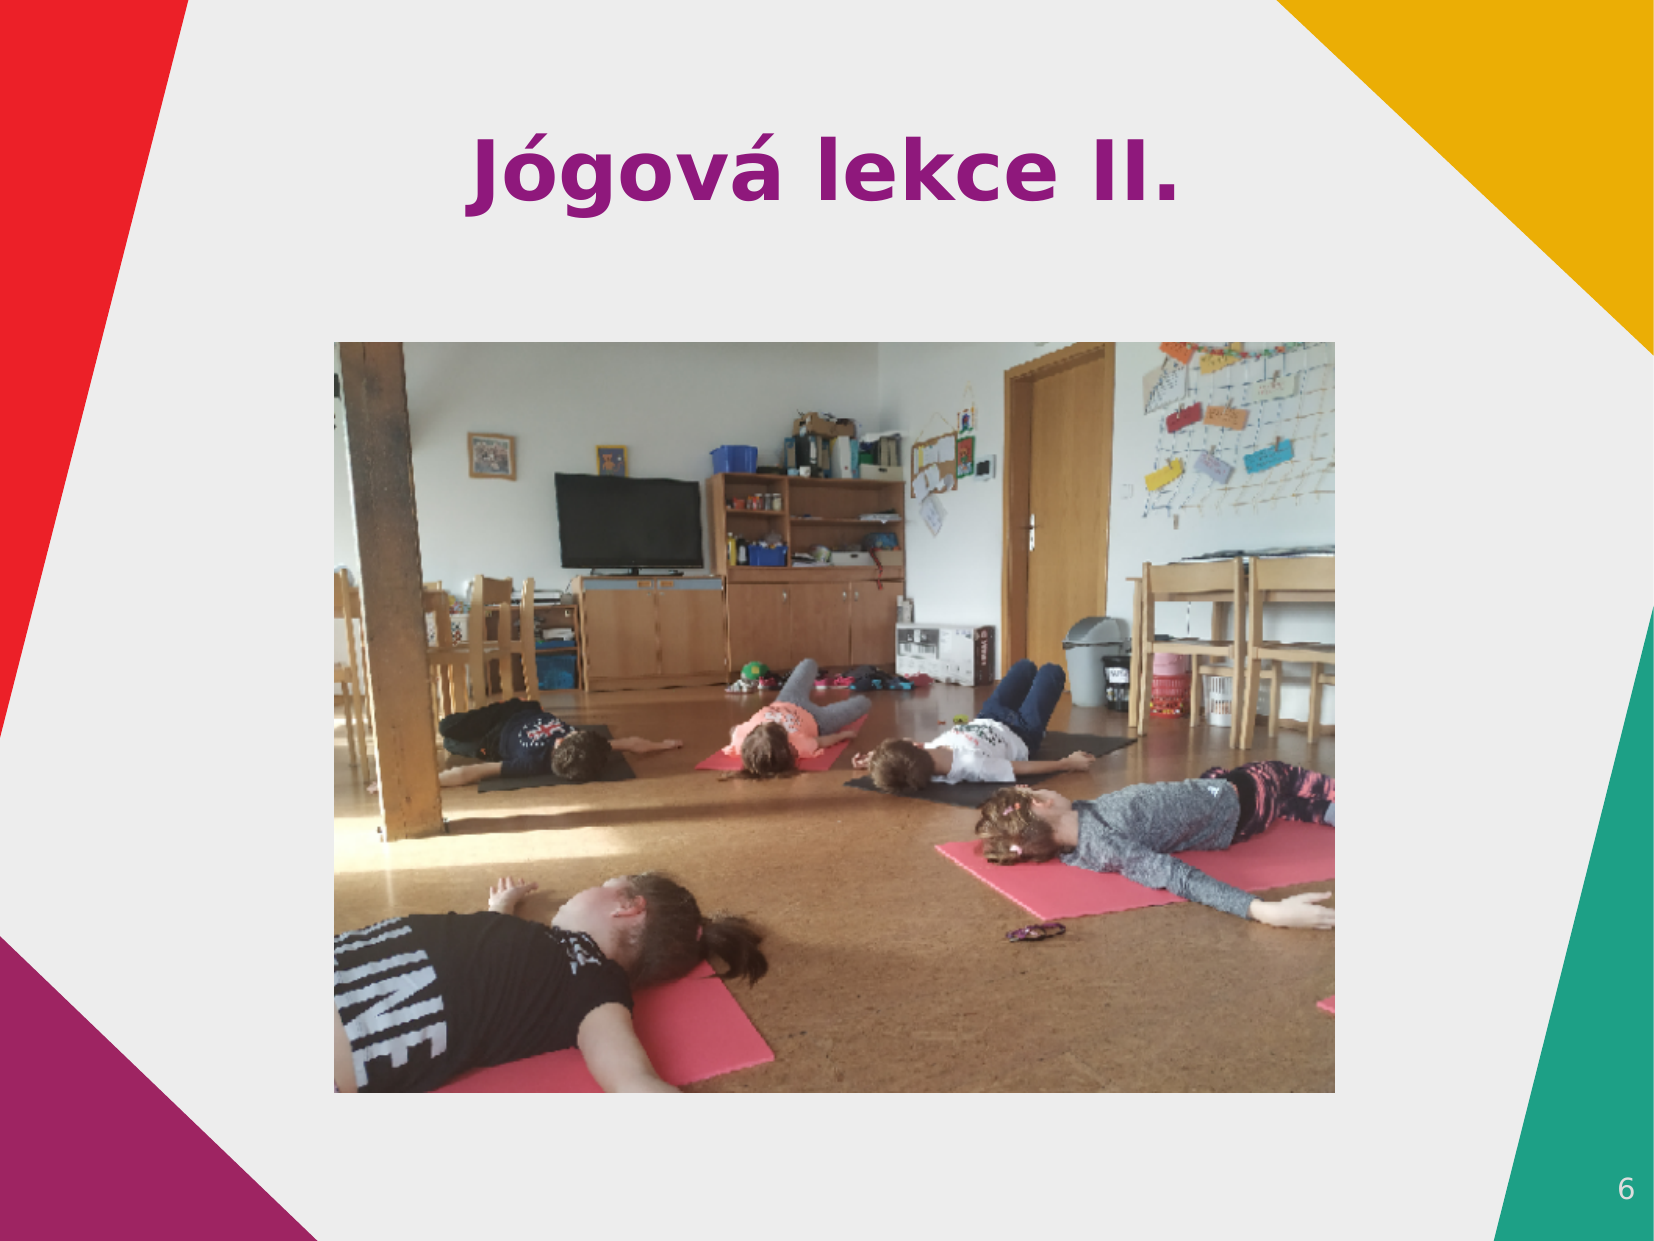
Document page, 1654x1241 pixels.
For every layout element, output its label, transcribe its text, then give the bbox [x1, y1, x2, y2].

title Jógová lekce II. [114, 73, 1539, 271]
picture [334, 342, 1335, 1093]
